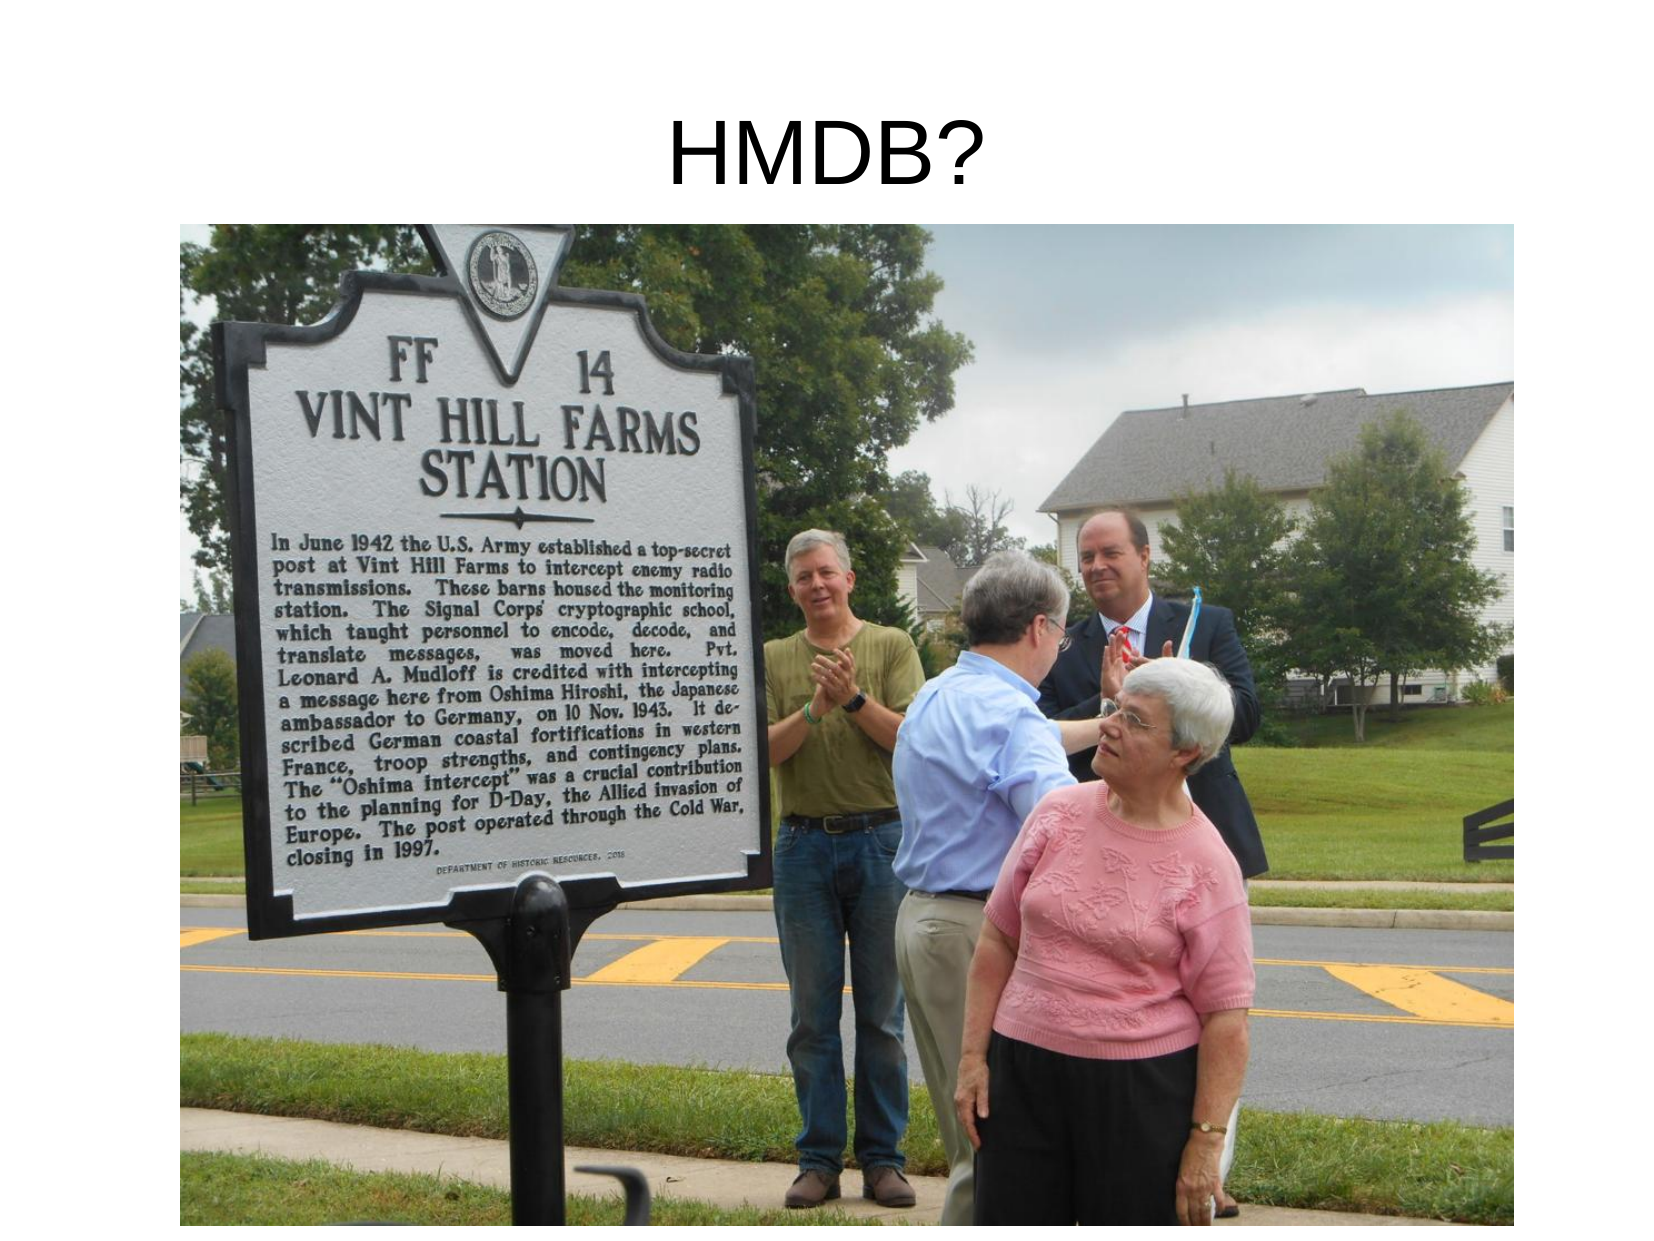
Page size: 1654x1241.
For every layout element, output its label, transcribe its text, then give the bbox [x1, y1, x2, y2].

title HMDB? [82, 49, 1571, 257]
picture [180, 224, 1514, 1226]
